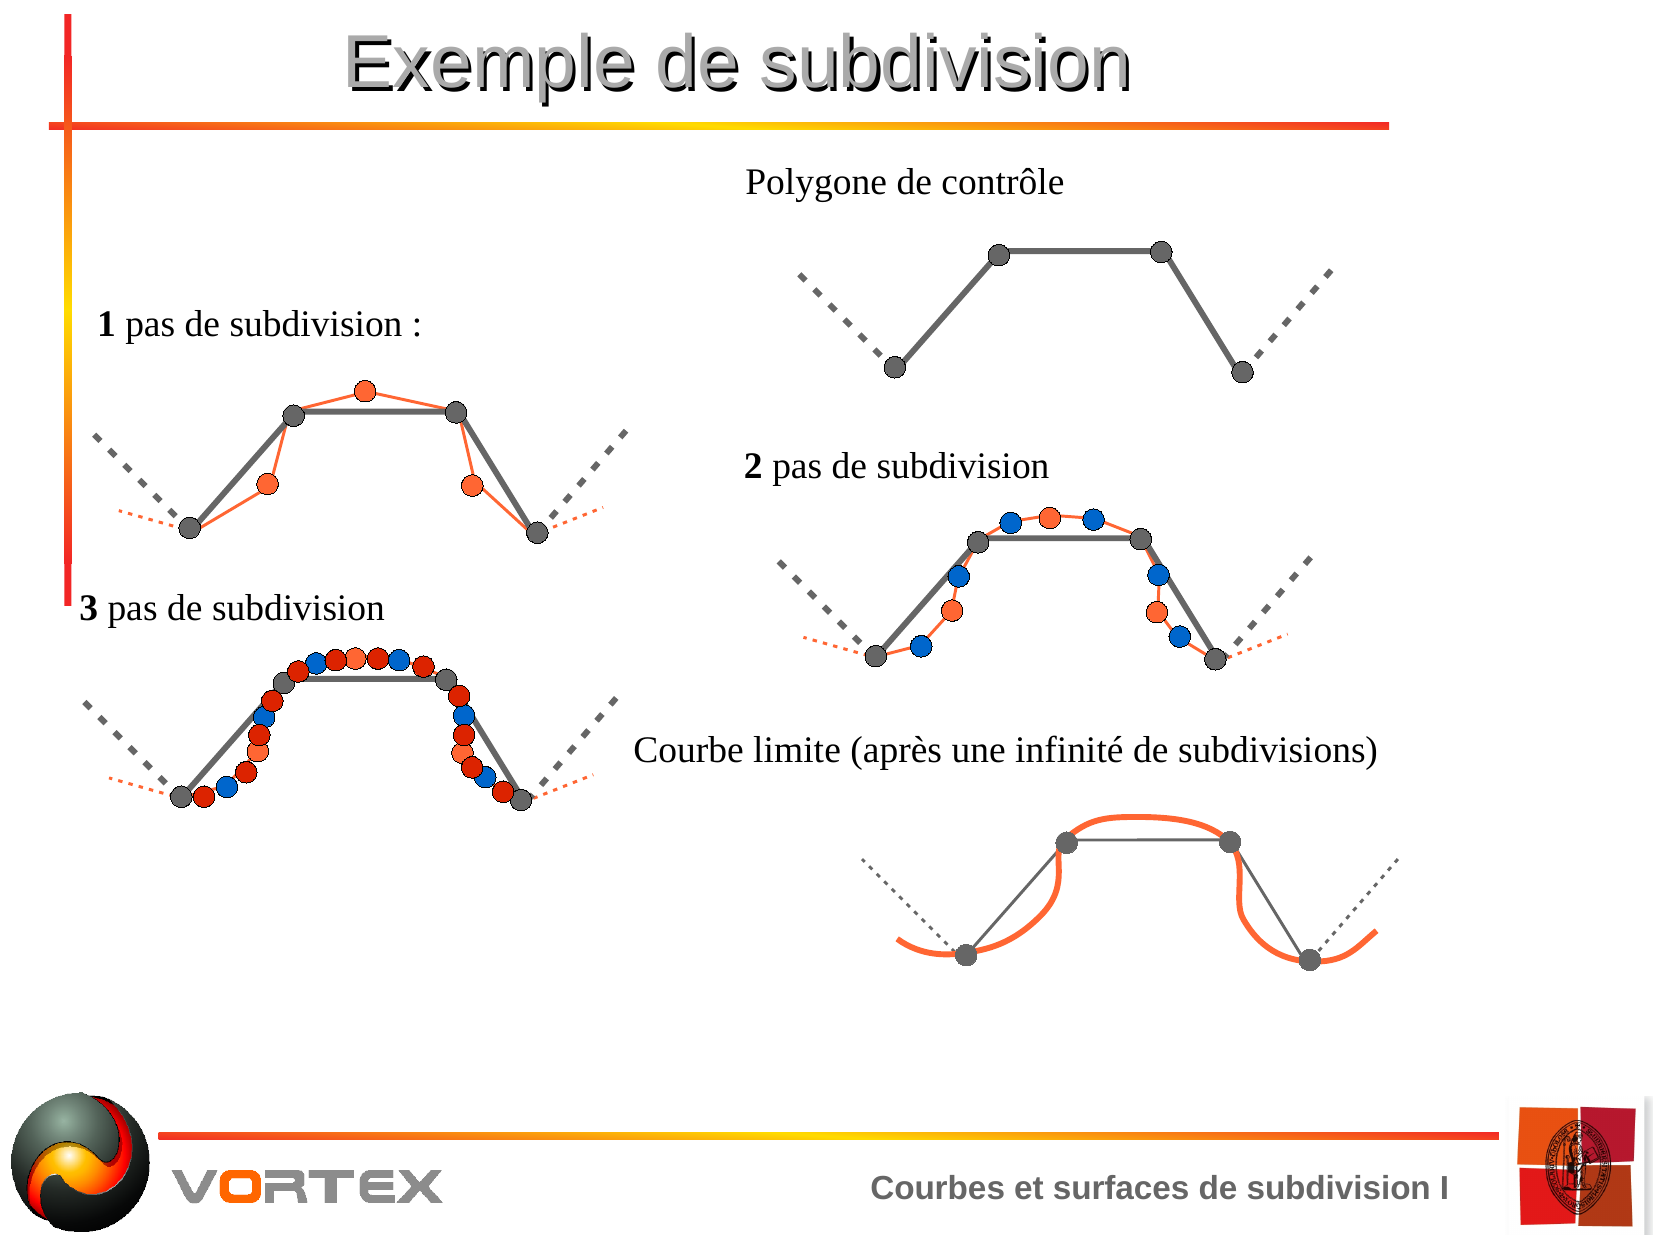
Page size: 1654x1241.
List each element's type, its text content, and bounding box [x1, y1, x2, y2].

text_box [1082, 508, 1105, 531]
text_box [178, 517, 201, 539]
text_box [1168, 625, 1191, 648]
text_box [1150, 241, 1173, 263]
text_box [461, 474, 484, 497]
text_box [1204, 648, 1227, 671]
text_box [999, 512, 1022, 534]
text_box [1231, 361, 1254, 383]
text_box [1039, 507, 1061, 529]
text_box [865, 645, 887, 667]
text_box [526, 521, 549, 544]
text_box [941, 599, 963, 622]
text_box [170, 785, 215, 808]
text_box [247, 647, 410, 762]
text_box [884, 356, 906, 379]
list Polygone de contrôle 1 pas de subdivision : 2 pas de subdivision 3 pas de subdivision Courbe limite (après une infinité de subdivisions) [79, 160, 1569, 1103]
text_box [910, 635, 933, 658]
text_box [1299, 949, 1321, 971]
text_box [1147, 564, 1170, 586]
title Exemple de subdivision [82, 4, 1392, 120]
text_box [1129, 528, 1152, 550]
picture [1505, 1096, 1653, 1235]
text_box [354, 380, 376, 402]
text_box [1055, 831, 1078, 854]
text_box [412, 655, 435, 678]
text_box [988, 244, 1010, 266]
text_box [216, 776, 238, 798]
text_box [947, 565, 970, 588]
picture [11, 1092, 443, 1232]
text_box [1146, 601, 1168, 623]
text_box [256, 473, 279, 495]
text_box [435, 668, 532, 811]
text_box [1219, 831, 1241, 853]
text_box [955, 944, 977, 966]
text_box [235, 761, 258, 784]
text_box [967, 531, 989, 554]
text_box [282, 404, 305, 427]
text_box [445, 401, 467, 424]
